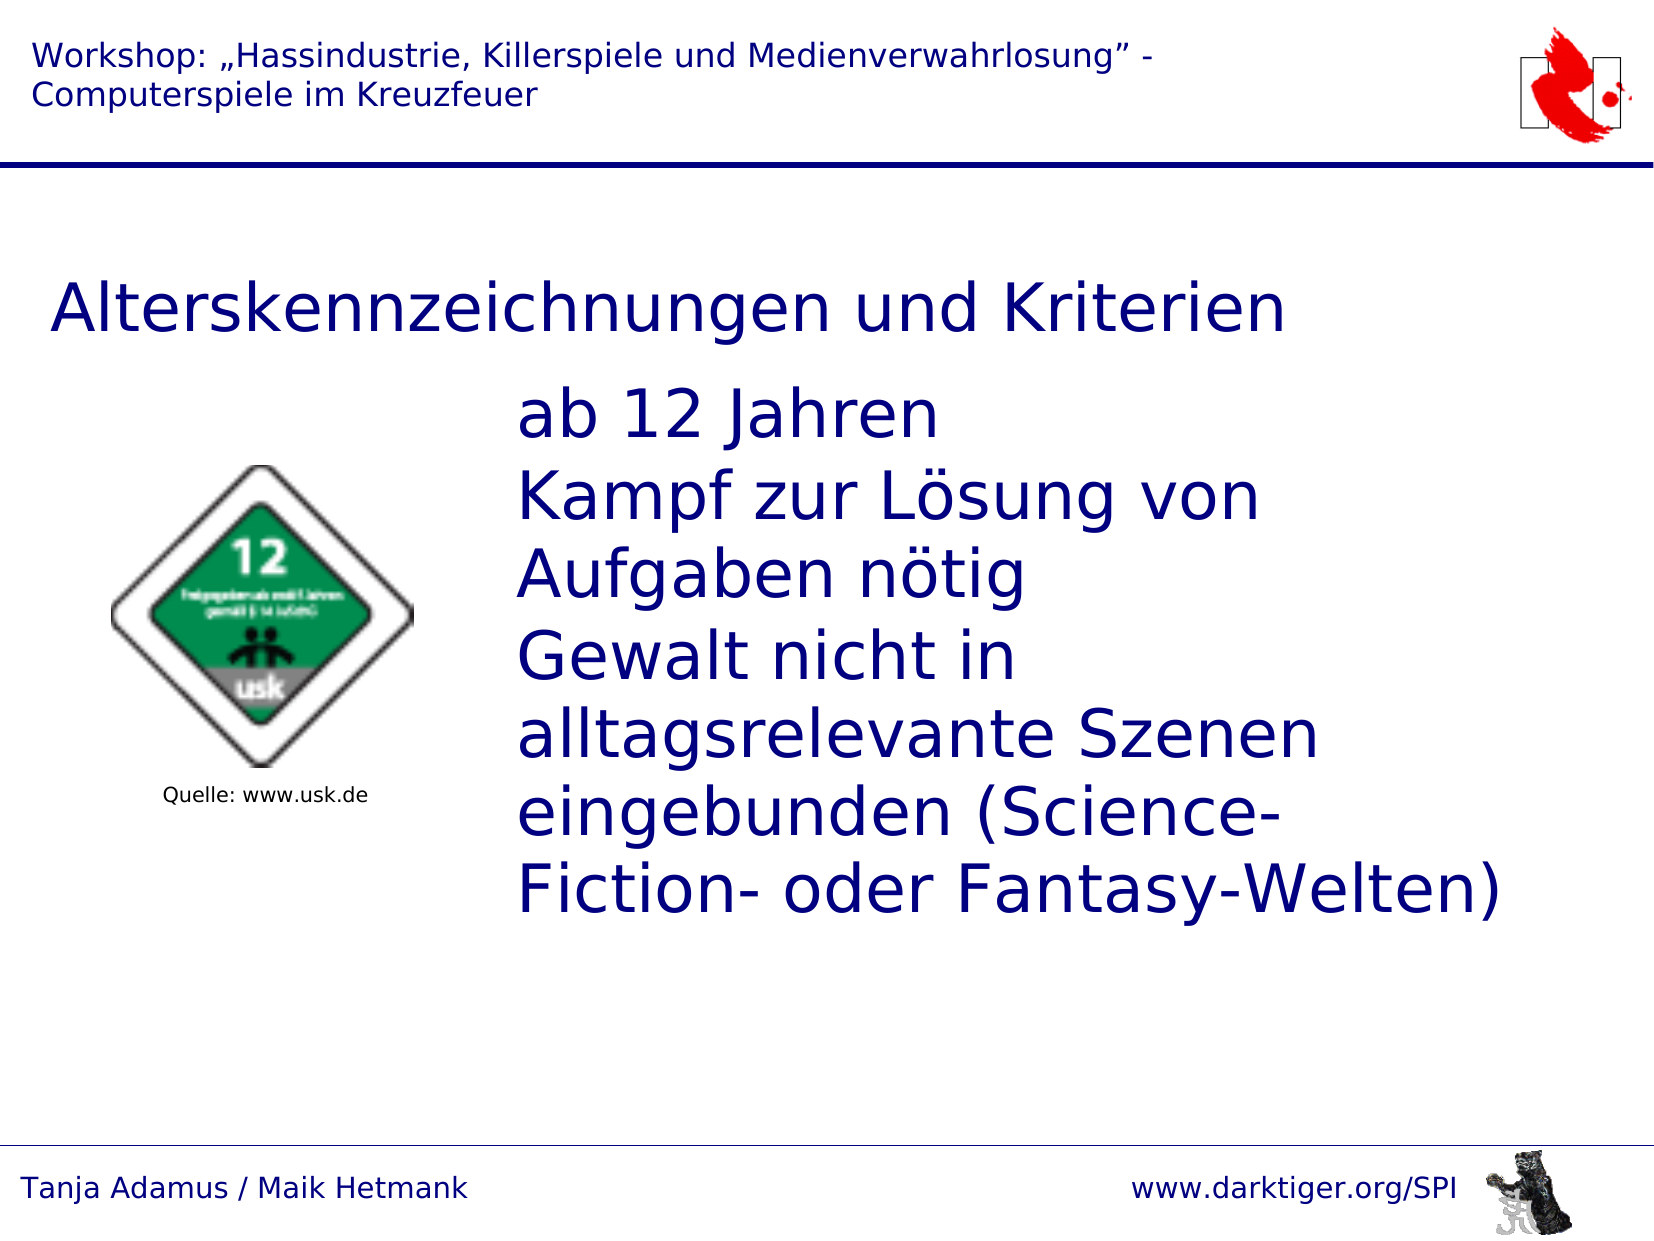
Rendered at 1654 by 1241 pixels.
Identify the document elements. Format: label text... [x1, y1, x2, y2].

text_box Kampf zur Lösung von Aufgaben nötig [501, 450, 1412, 610]
picture [1503, 16, 1632, 148]
picture [1486, 1150, 1572, 1235]
picture [111, 465, 414, 768]
text_box Alterskennzeichnungen und Kriterien [35, 261, 1565, 355]
text_box Quelle: www.usk.de [147, 775, 384, 815]
text_box ab 12 Jahren [501, 368, 1412, 450]
text_box Gewalt nicht in alltagsrelevante Szenen eingebunden (Science-Fiction- oder Fantasy-Welten) [501, 610, 1536, 937]
text_box Workshop: „Hassindustrie, Killerspiele und Medienverwahrlosung” - Computerspiele im Kreuzfeuer [16, 29, 1418, 178]
